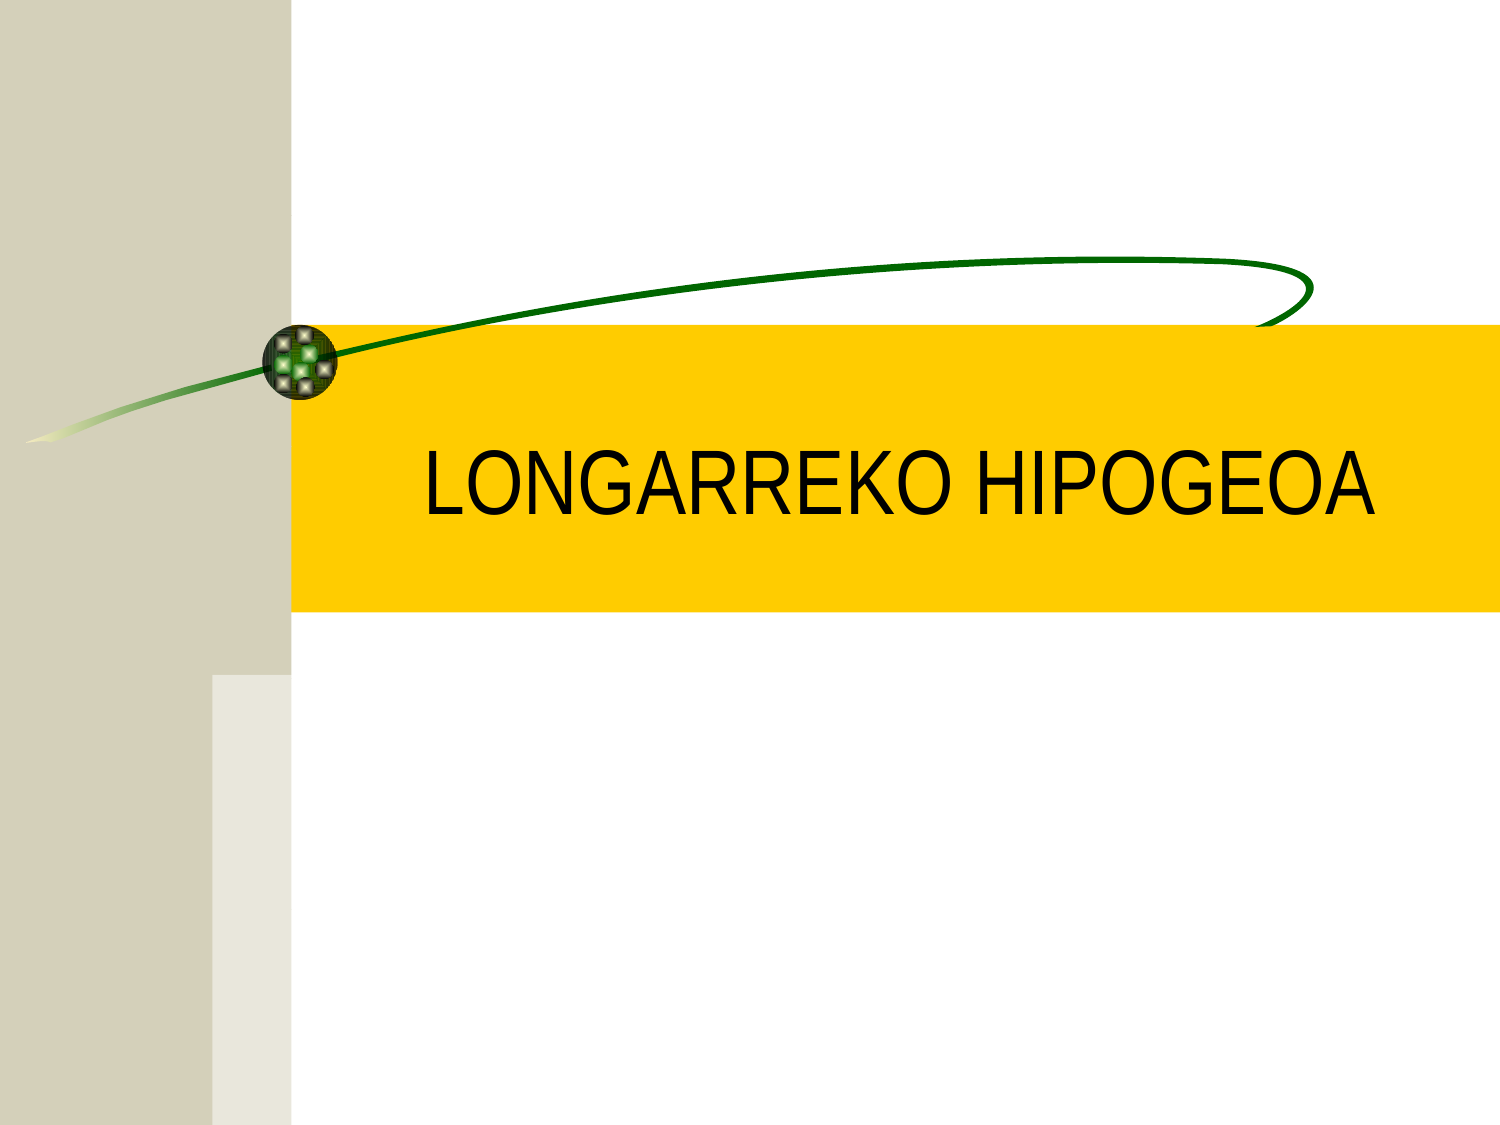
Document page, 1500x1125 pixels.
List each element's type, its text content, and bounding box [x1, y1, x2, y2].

title LONGARREKO HIPOGEOA [300, 349, 1500, 613]
picture [0, 0, 292, 1125]
